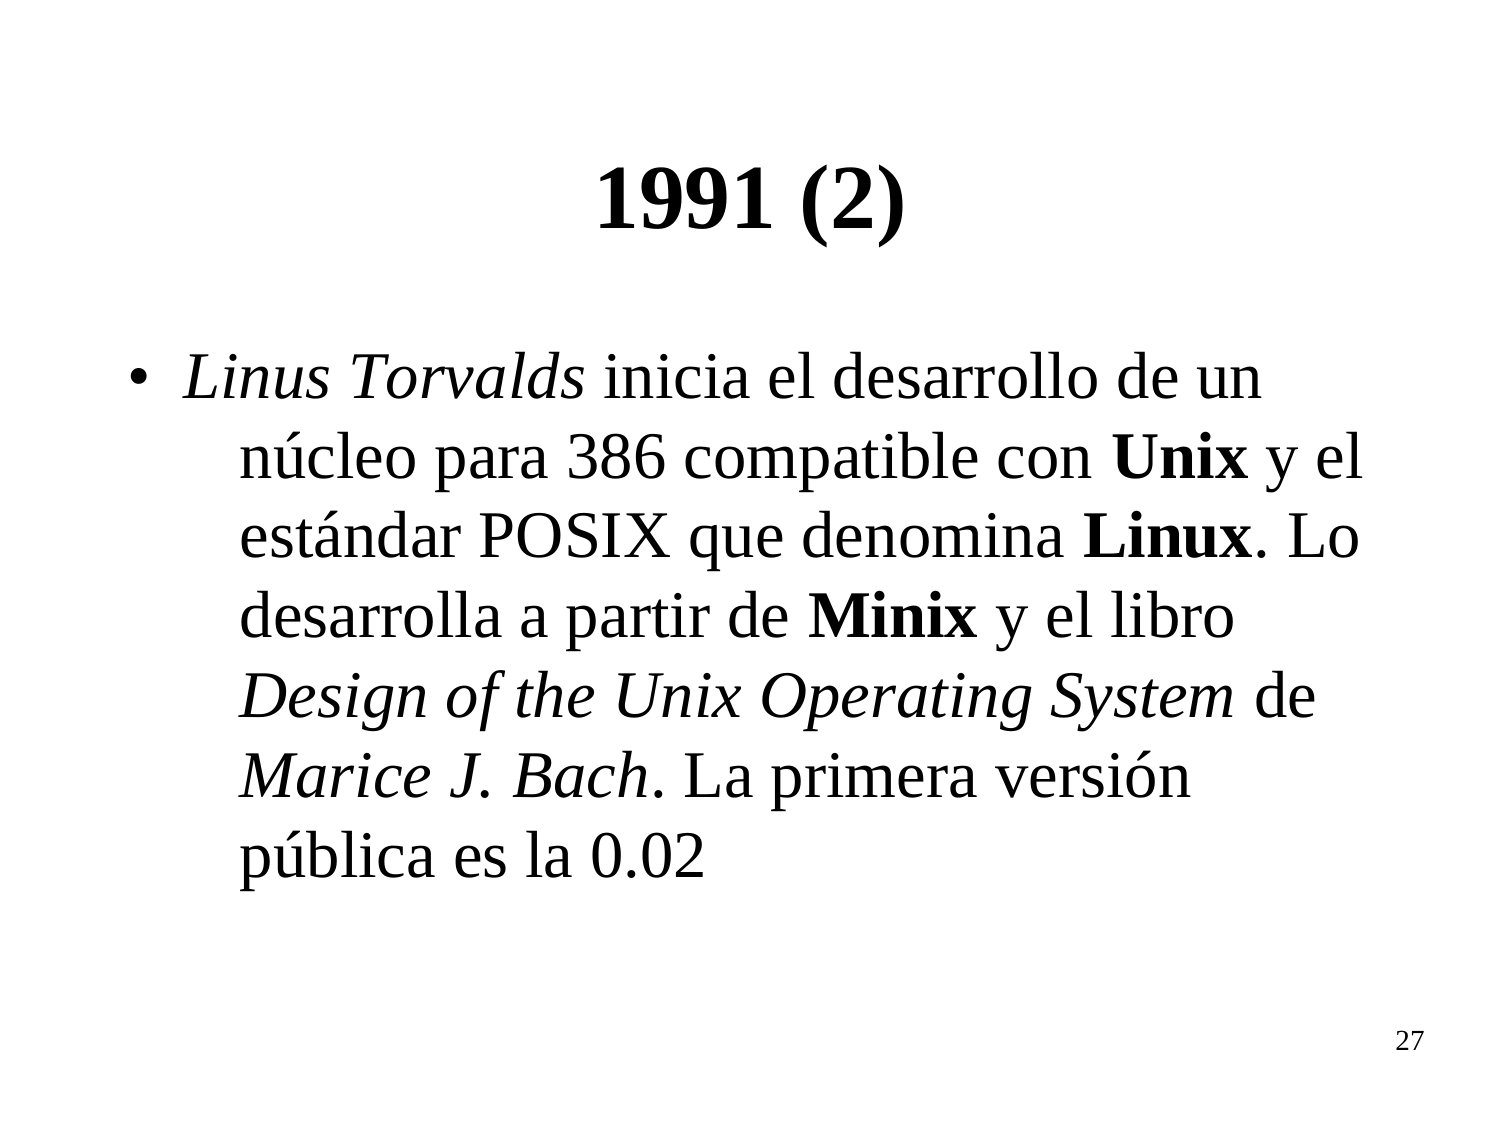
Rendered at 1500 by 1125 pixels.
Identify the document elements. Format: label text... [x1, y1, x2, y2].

list Linus Torvalds inicia el desarrollo de un núcleo para 386 compatible con Unix y el estándar POSIX que denomina Linux. Lo desarrolla a partir de Minix y el libro Design of the Unix Operating System de Marice J. Bach. La primera versión pública es la 0.02 [112, 324, 1388, 1000]
title 1991 (2) [112, 99, 1388, 288]
